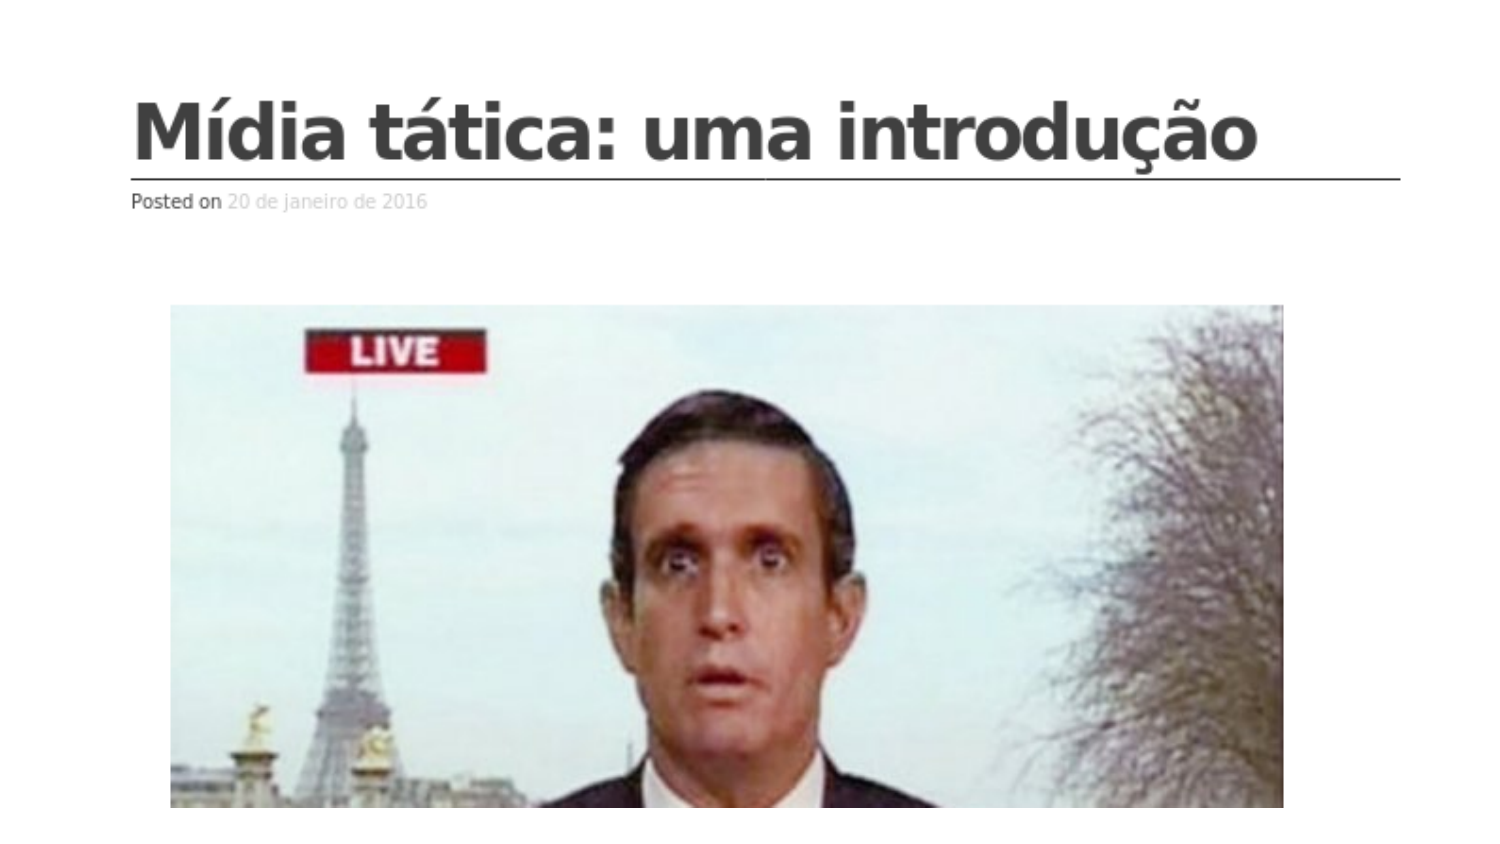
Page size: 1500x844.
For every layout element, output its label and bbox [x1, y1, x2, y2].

picture [103, 56, 1433, 808]
